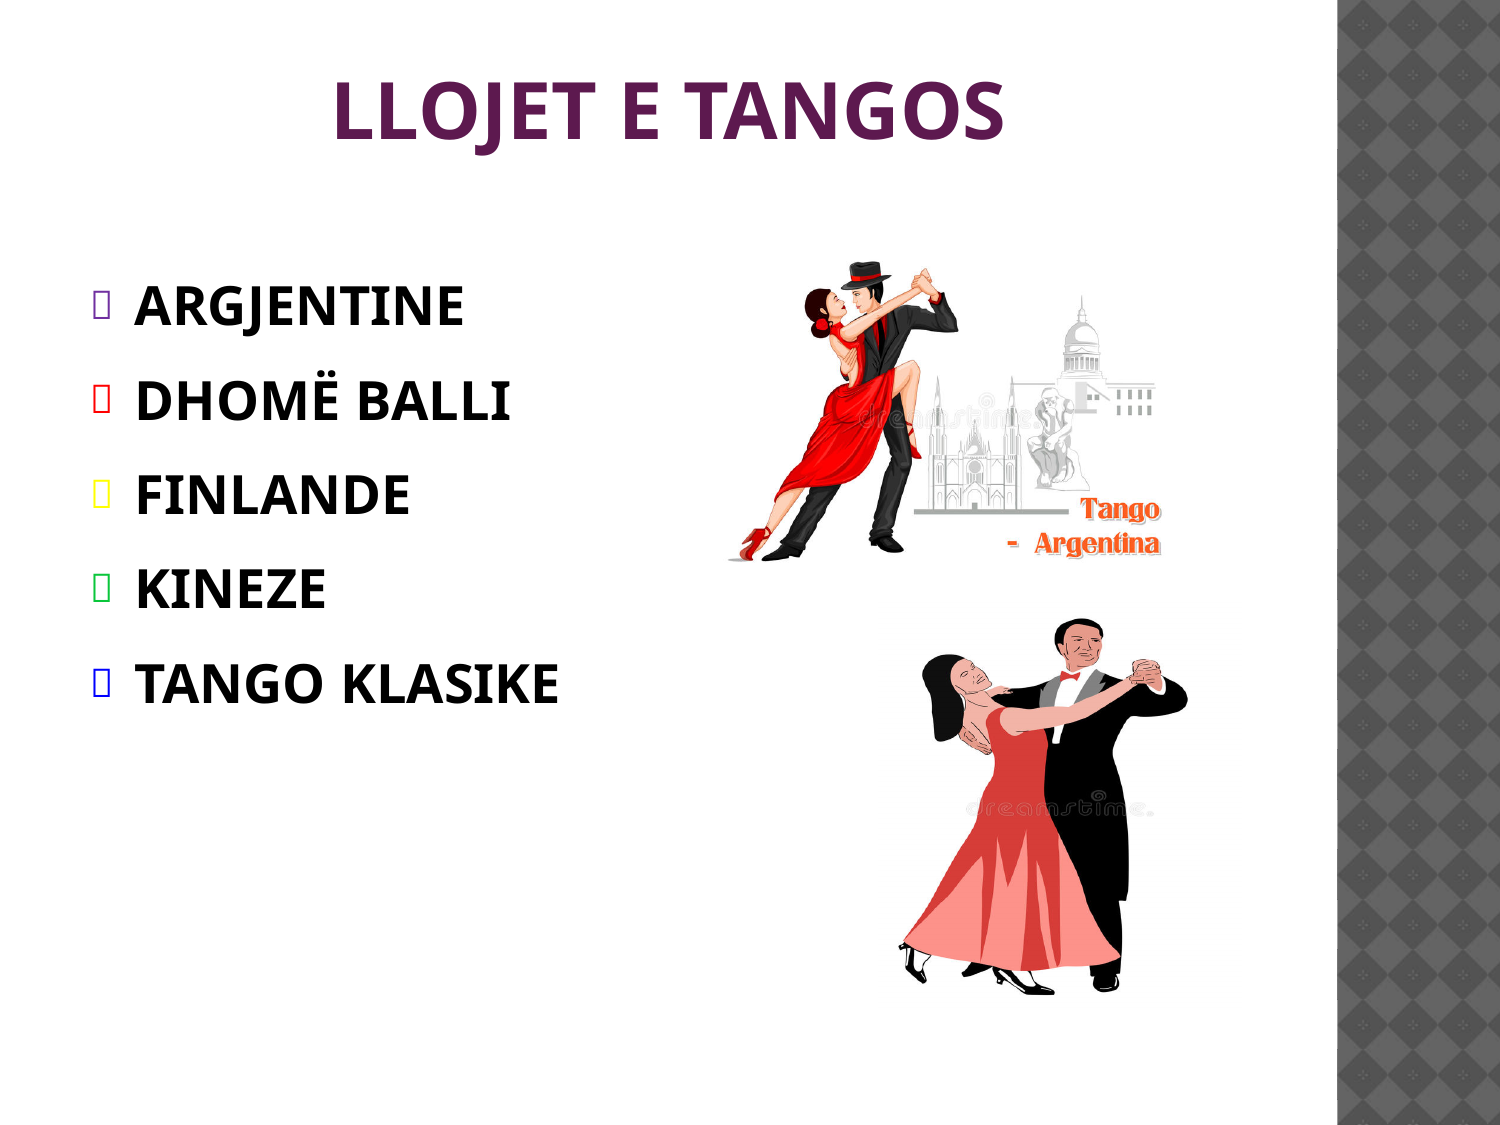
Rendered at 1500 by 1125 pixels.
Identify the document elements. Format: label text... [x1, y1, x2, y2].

picture [714, 246, 1184, 575]
title LLOJET E TANGOS [75, 52, 1263, 240]
picture [878, 597, 1242, 1008]
list ARGJENTINE DHOMË BALLI FINLANDE KINEZE TANGO KLASIKE [75, 264, 1263, 1059]
picture [1337, 0, 1500, 1125]
